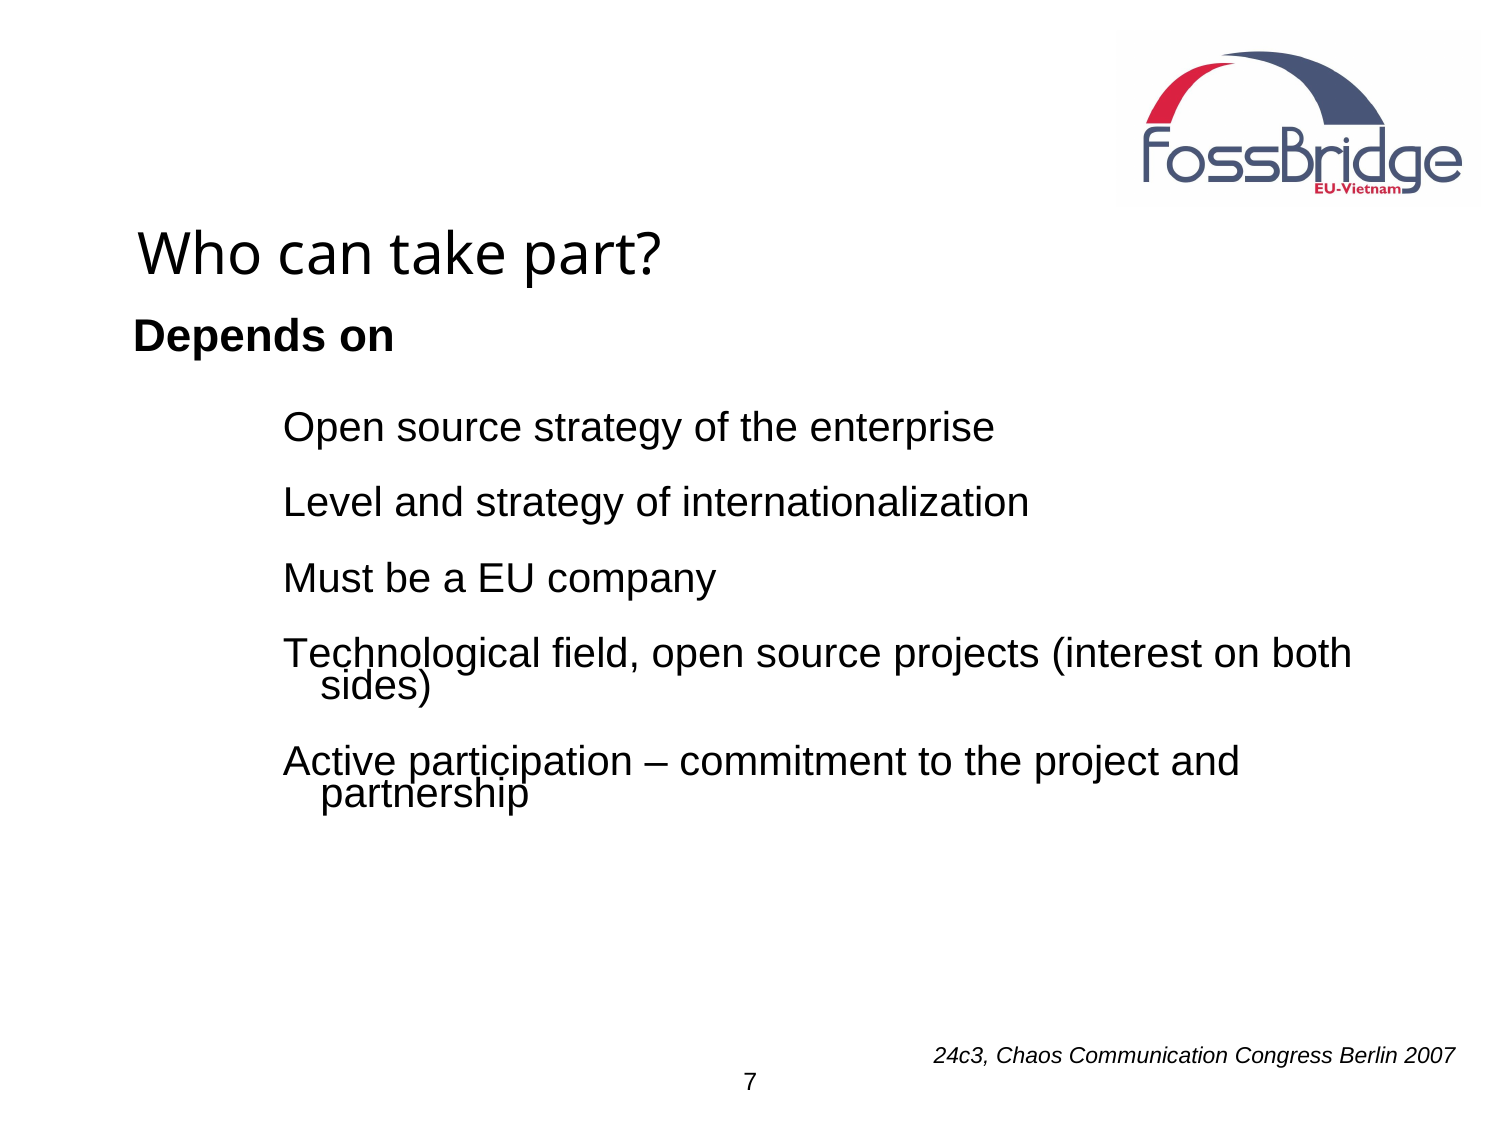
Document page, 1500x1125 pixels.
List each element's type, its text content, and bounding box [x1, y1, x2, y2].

list Depends on Open source strategy of the enterprise Level and strategy of internationalization Must be a EU company Technological field, open source projects (interest on both sides) Active participation – commitment to the project and partnership [118, 318, 1447, 1004]
title Who can take part? [122, 216, 1152, 318]
picture [1116, 30, 1481, 207]
